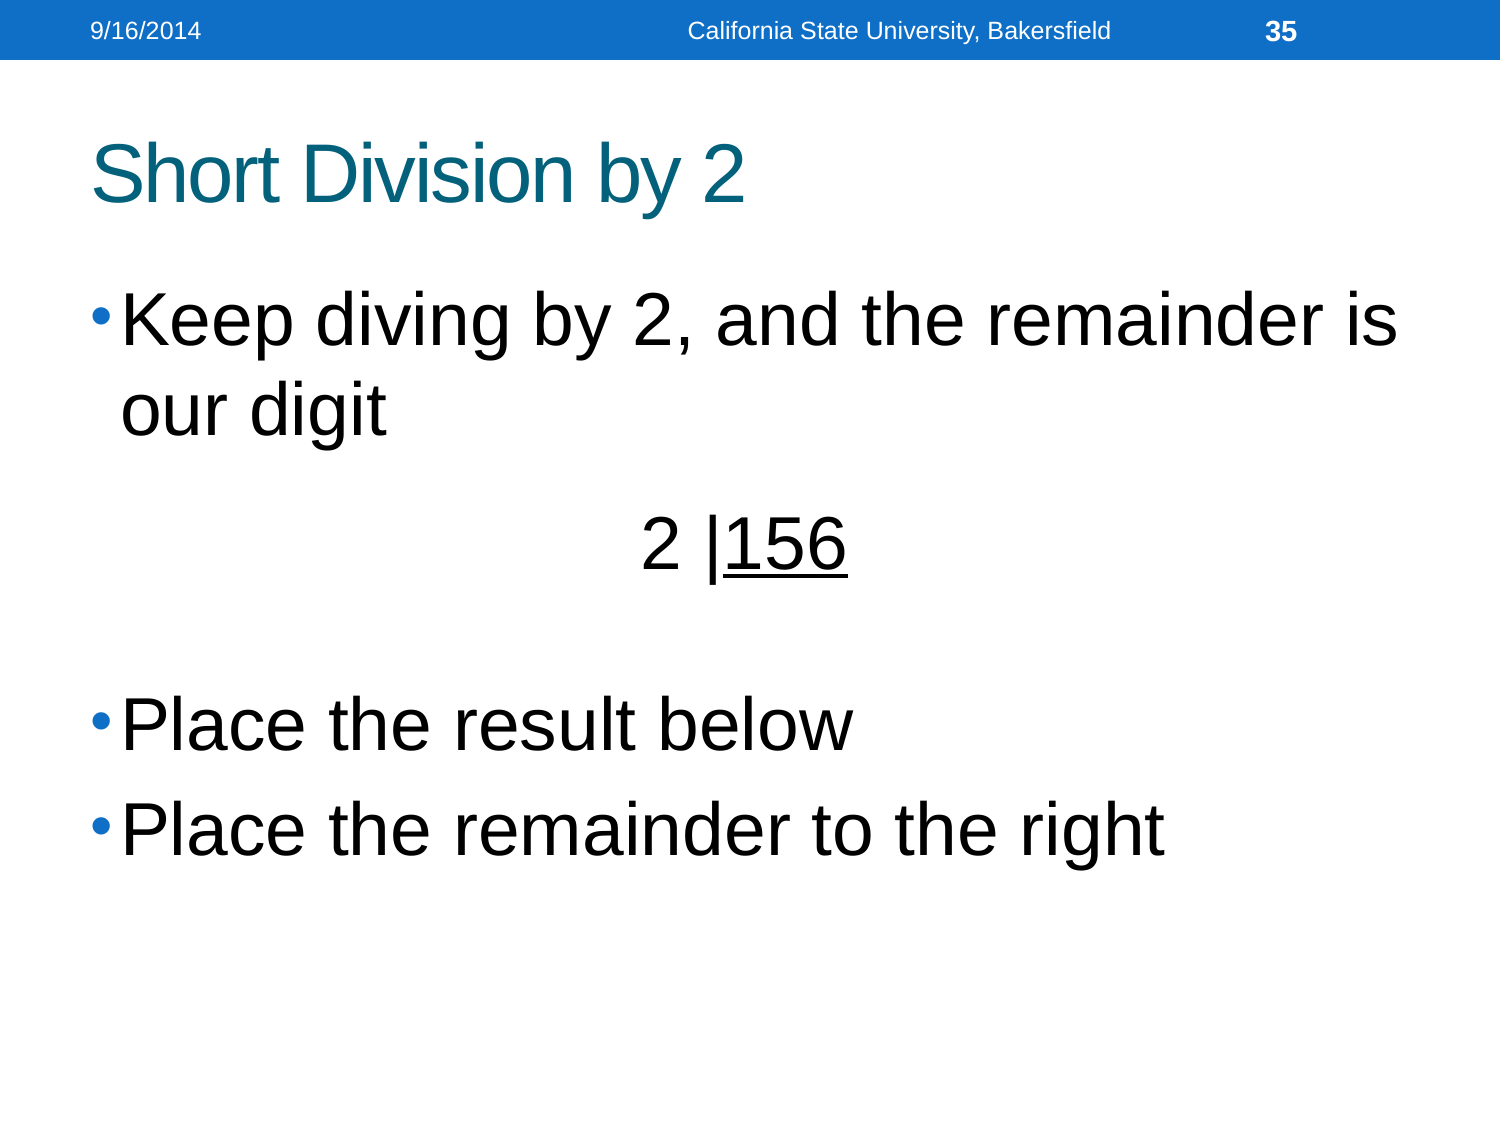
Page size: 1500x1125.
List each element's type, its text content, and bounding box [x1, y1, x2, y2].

slide_number <number> [1250, 3, 1425, 57]
title Short Division by 2 [75, 87, 1425, 250]
text_box 2 |156 [626, 487, 864, 683]
footer California State University, Bakersfield [562, 3, 1238, 57]
slide_number 9/16/2014 [75, 3, 550, 57]
list Keep diving by 2, and the remainder is our digit Place the result below Place the remainder to the right [75, 262, 1425, 1063]
